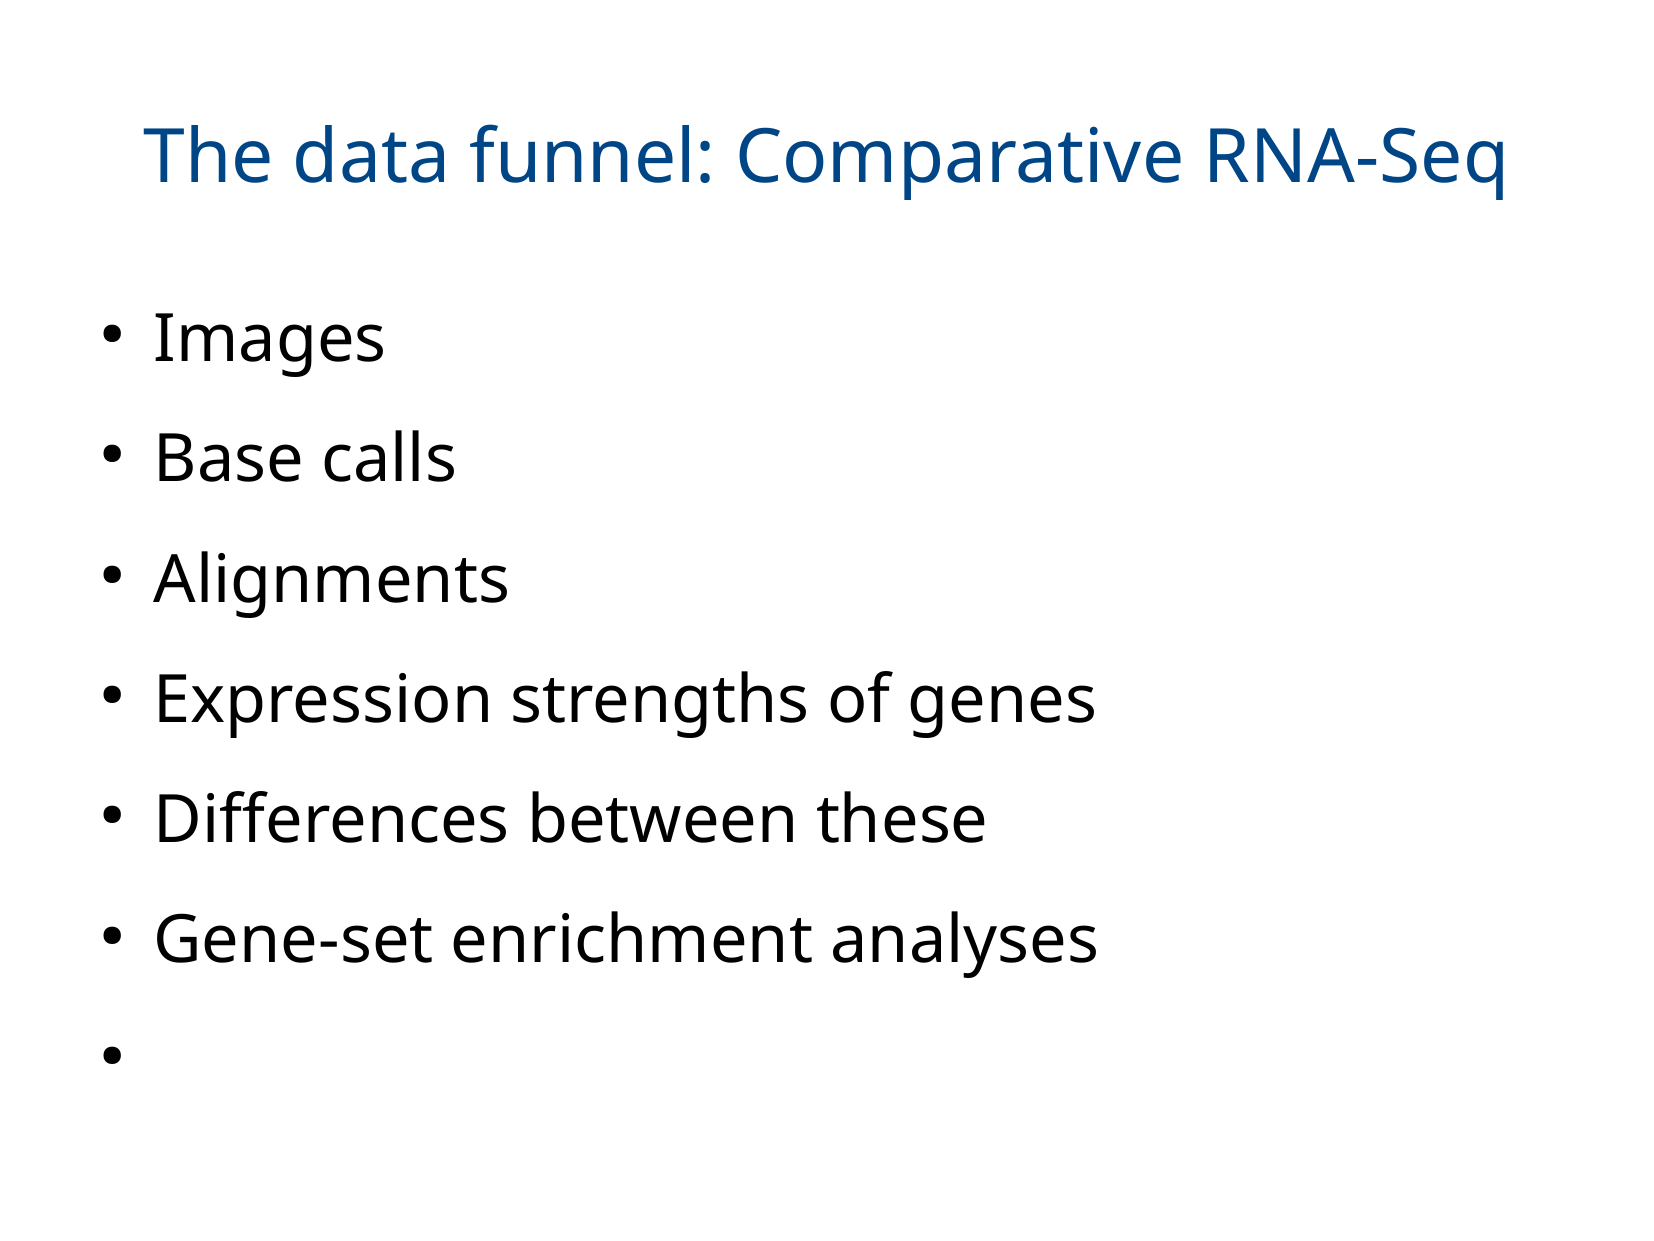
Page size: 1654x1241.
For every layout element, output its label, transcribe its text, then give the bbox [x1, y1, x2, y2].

list Images Base calls Alignments Expression strengths of genes Differences between these Gene-set enrichment analyses [82, 290, 1571, 1109]
title The data funnel: Comparative RNA-Seq [82, 49, 1571, 257]
